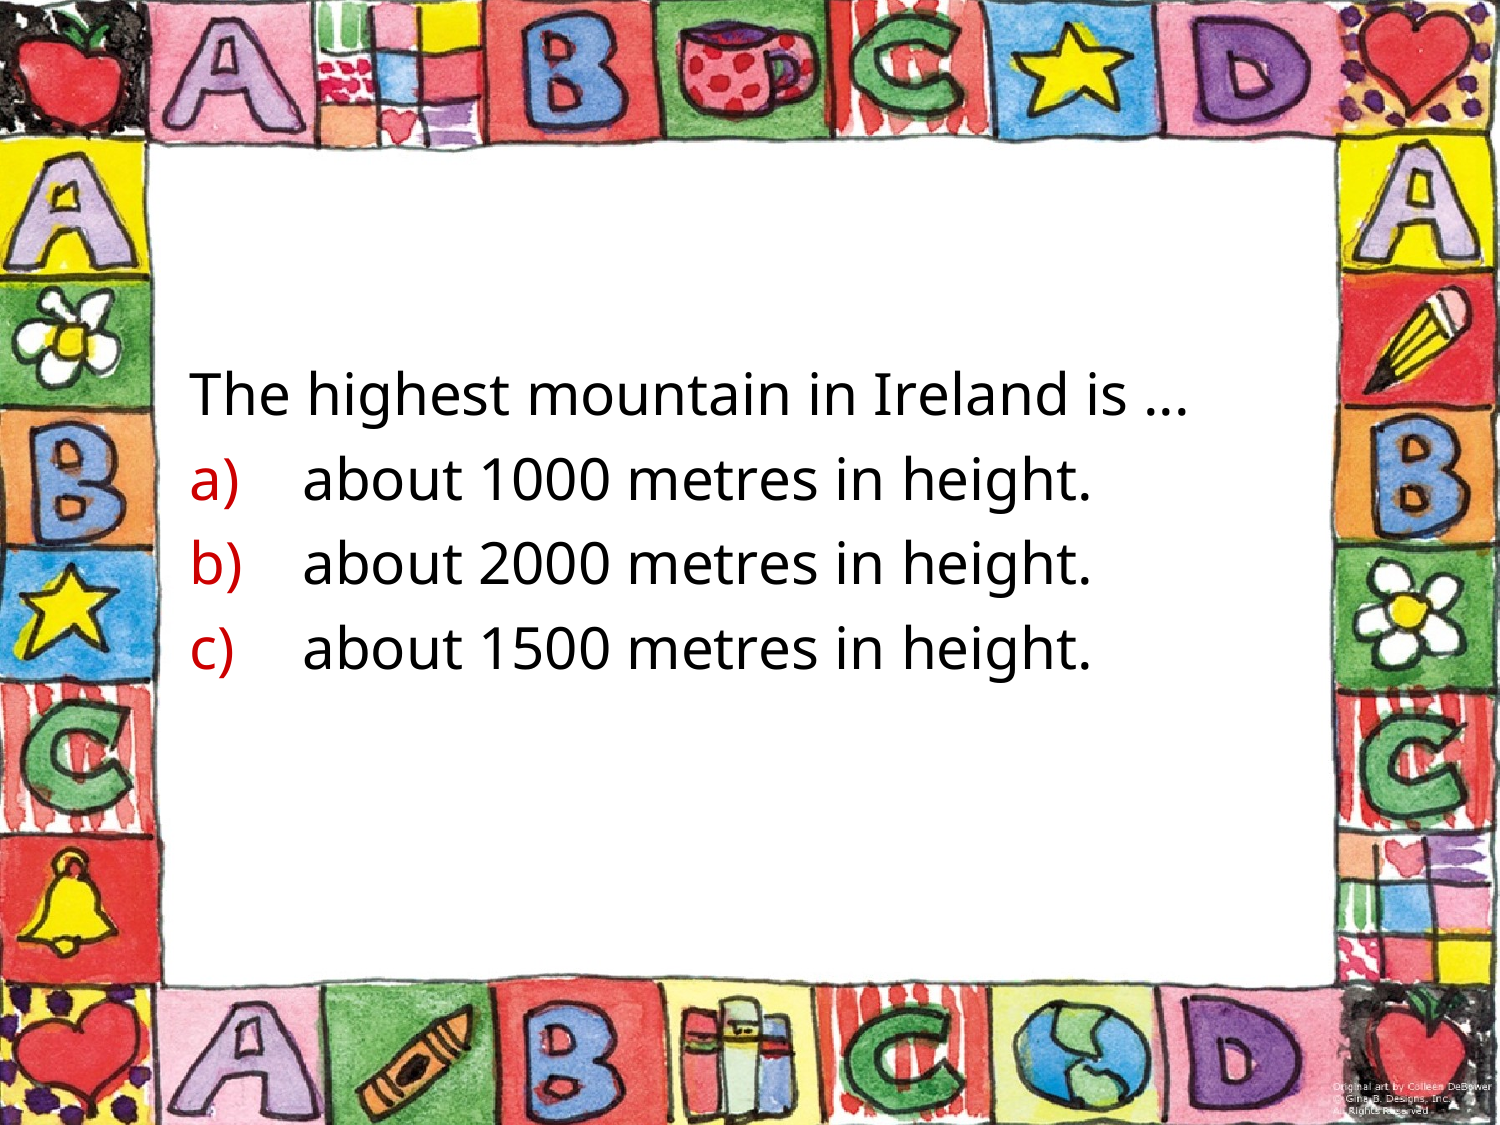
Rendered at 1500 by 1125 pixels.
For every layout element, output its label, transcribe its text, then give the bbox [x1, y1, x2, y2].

picture [0, 0, 1500, 1125]
list The highest mountain in Ireland is ... about 1000 metres in height. about 2000 metres in height. about 1500 metres in height. [174, 350, 1326, 951]
